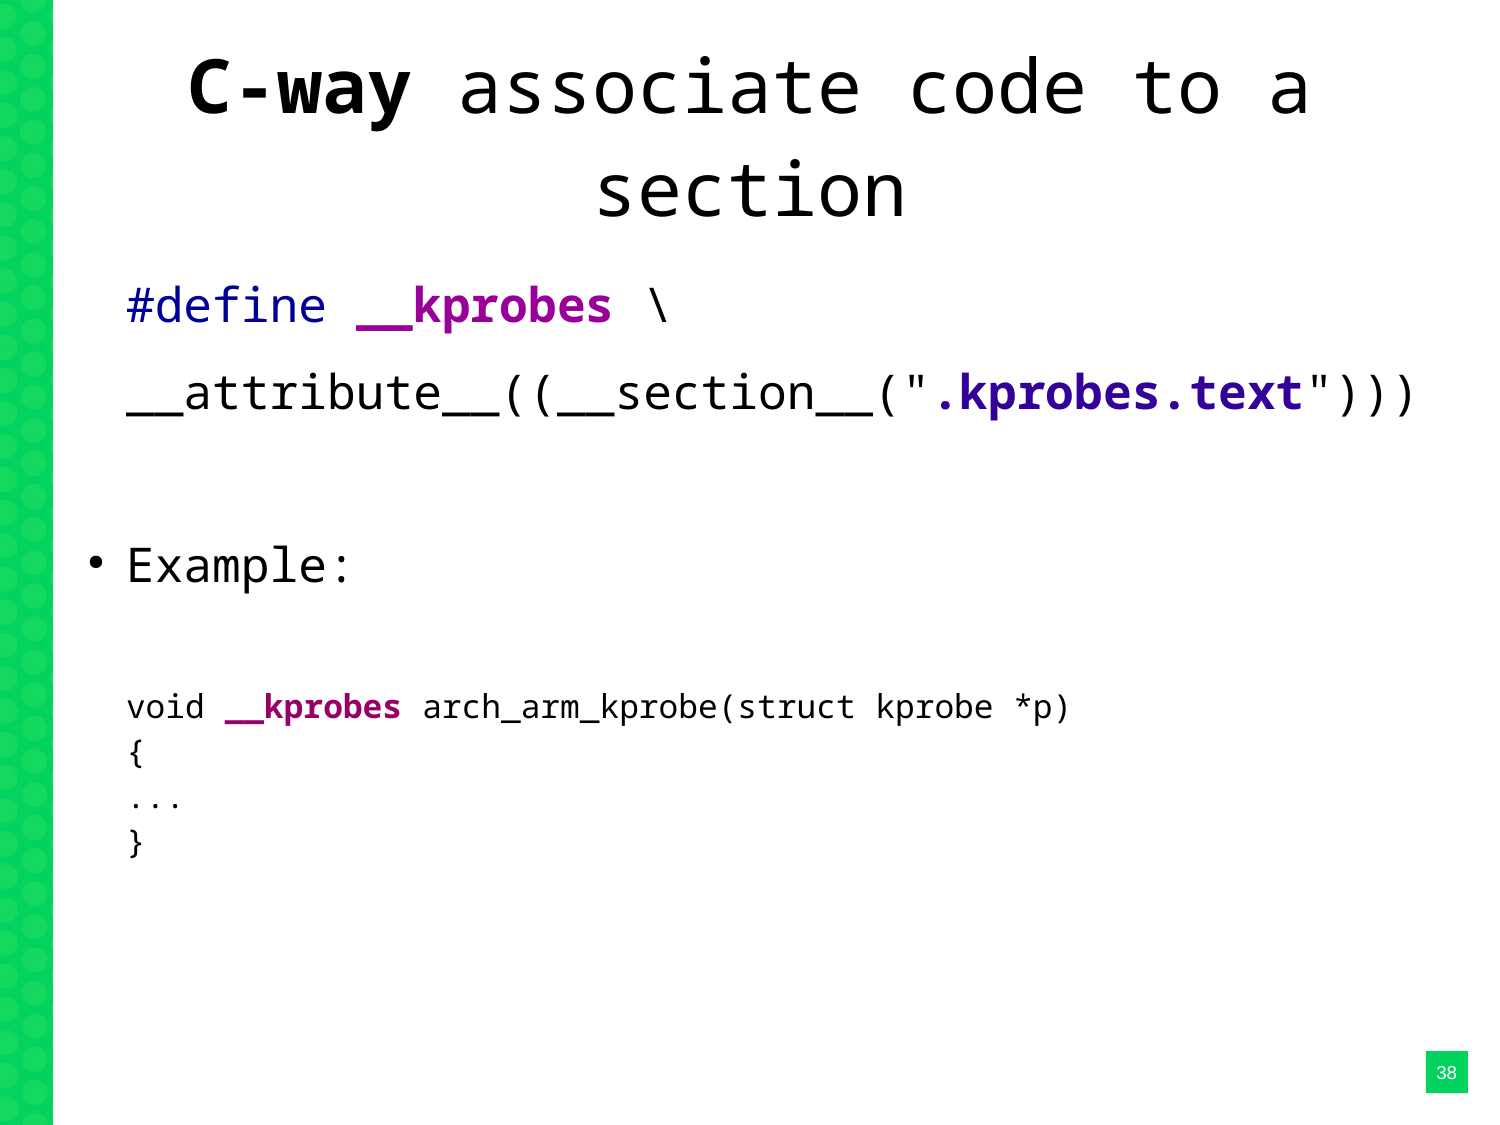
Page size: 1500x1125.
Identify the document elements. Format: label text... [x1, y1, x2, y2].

text_box <number> [1425, 1051, 1468, 1094]
title C-way associate code to a section [75, 13, 1426, 259]
list #define __kprobes \ __attribute__((__section__(".kprobes.text"))) Example: void __kprobes arch_arm_kprobe(struct kprobe *p) { ... } [75, 271, 1426, 924]
picture [0, 0, 53, 1125]
